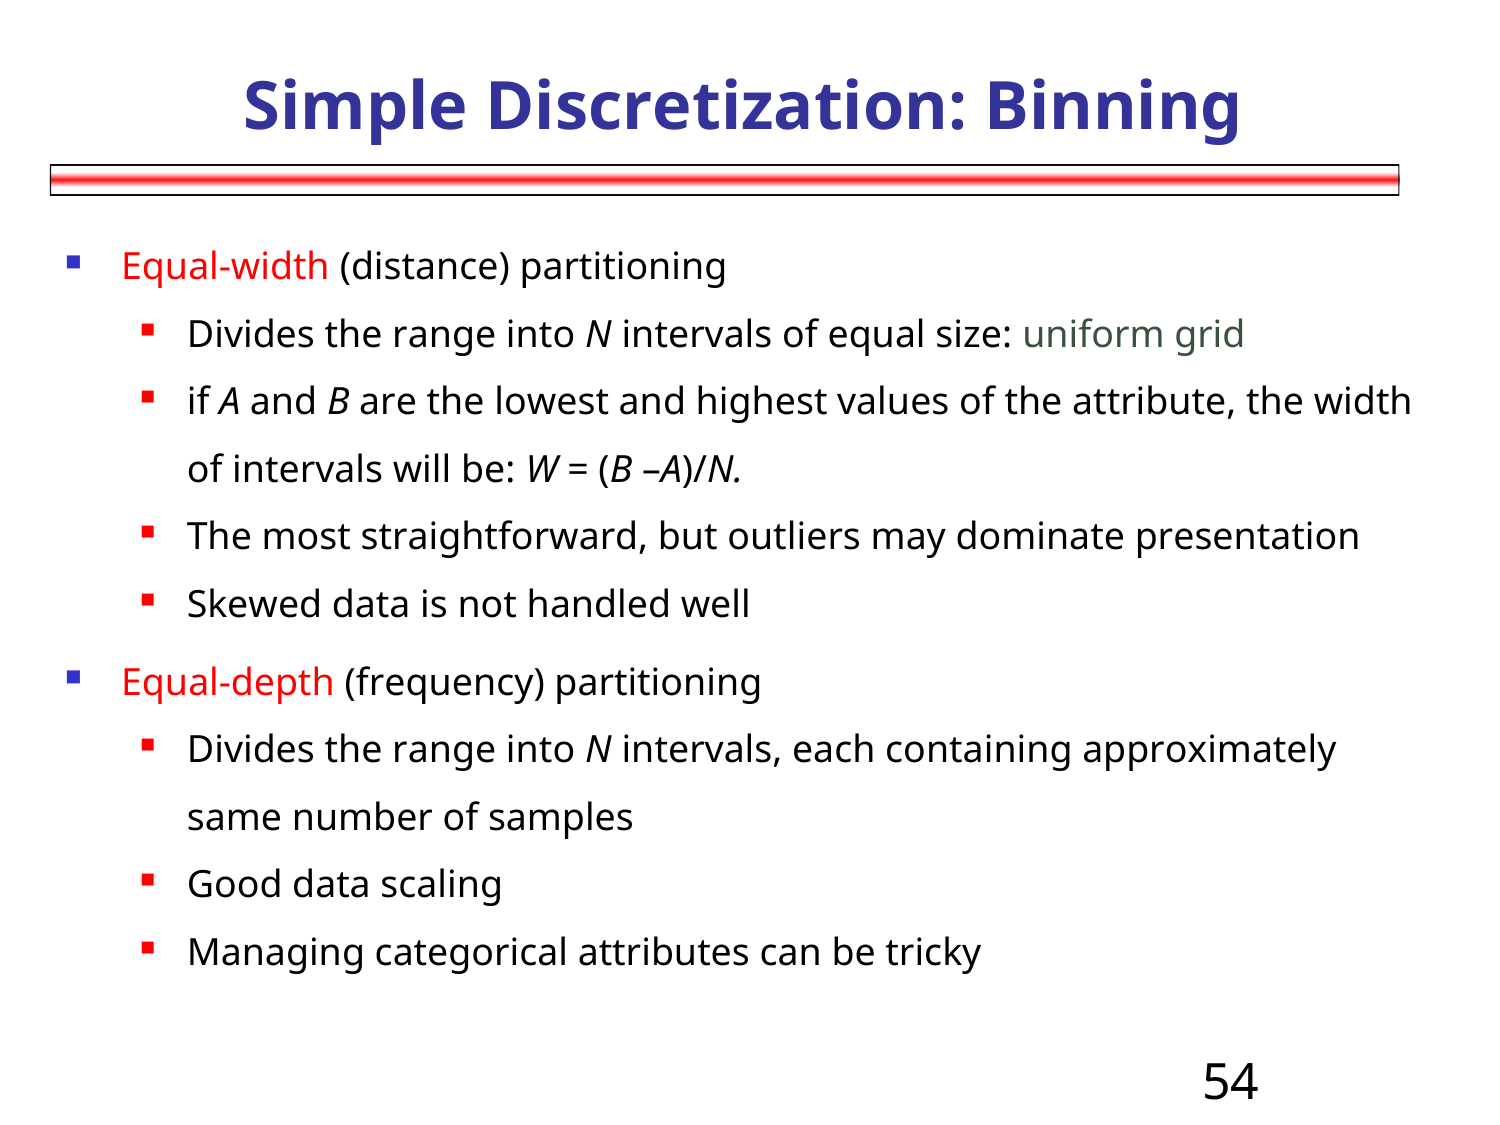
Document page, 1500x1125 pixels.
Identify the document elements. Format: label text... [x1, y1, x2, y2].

text_box <number> [1236, 1069, 1248, 1087]
text_box <number> [1187, 1062, 1500, 1125]
title Simple Discretization: Binning [0, 49, 1500, 150]
list Equal-width (distance) partitioning Divides the range into N intervals of equal size: uniform grid if A and B are the lowest and highest values of the attribute, the width of intervals will be: W = (B –A)/N. The most straightforward, but outliers may dominate presentation Skewed data is not handled well Equal-depth (frequency) partitioning Divides the range into N intervals, each containing approximately same number of samples Good data scaling Managing categorical attributes can be tricky [49, 212, 1438, 1063]
